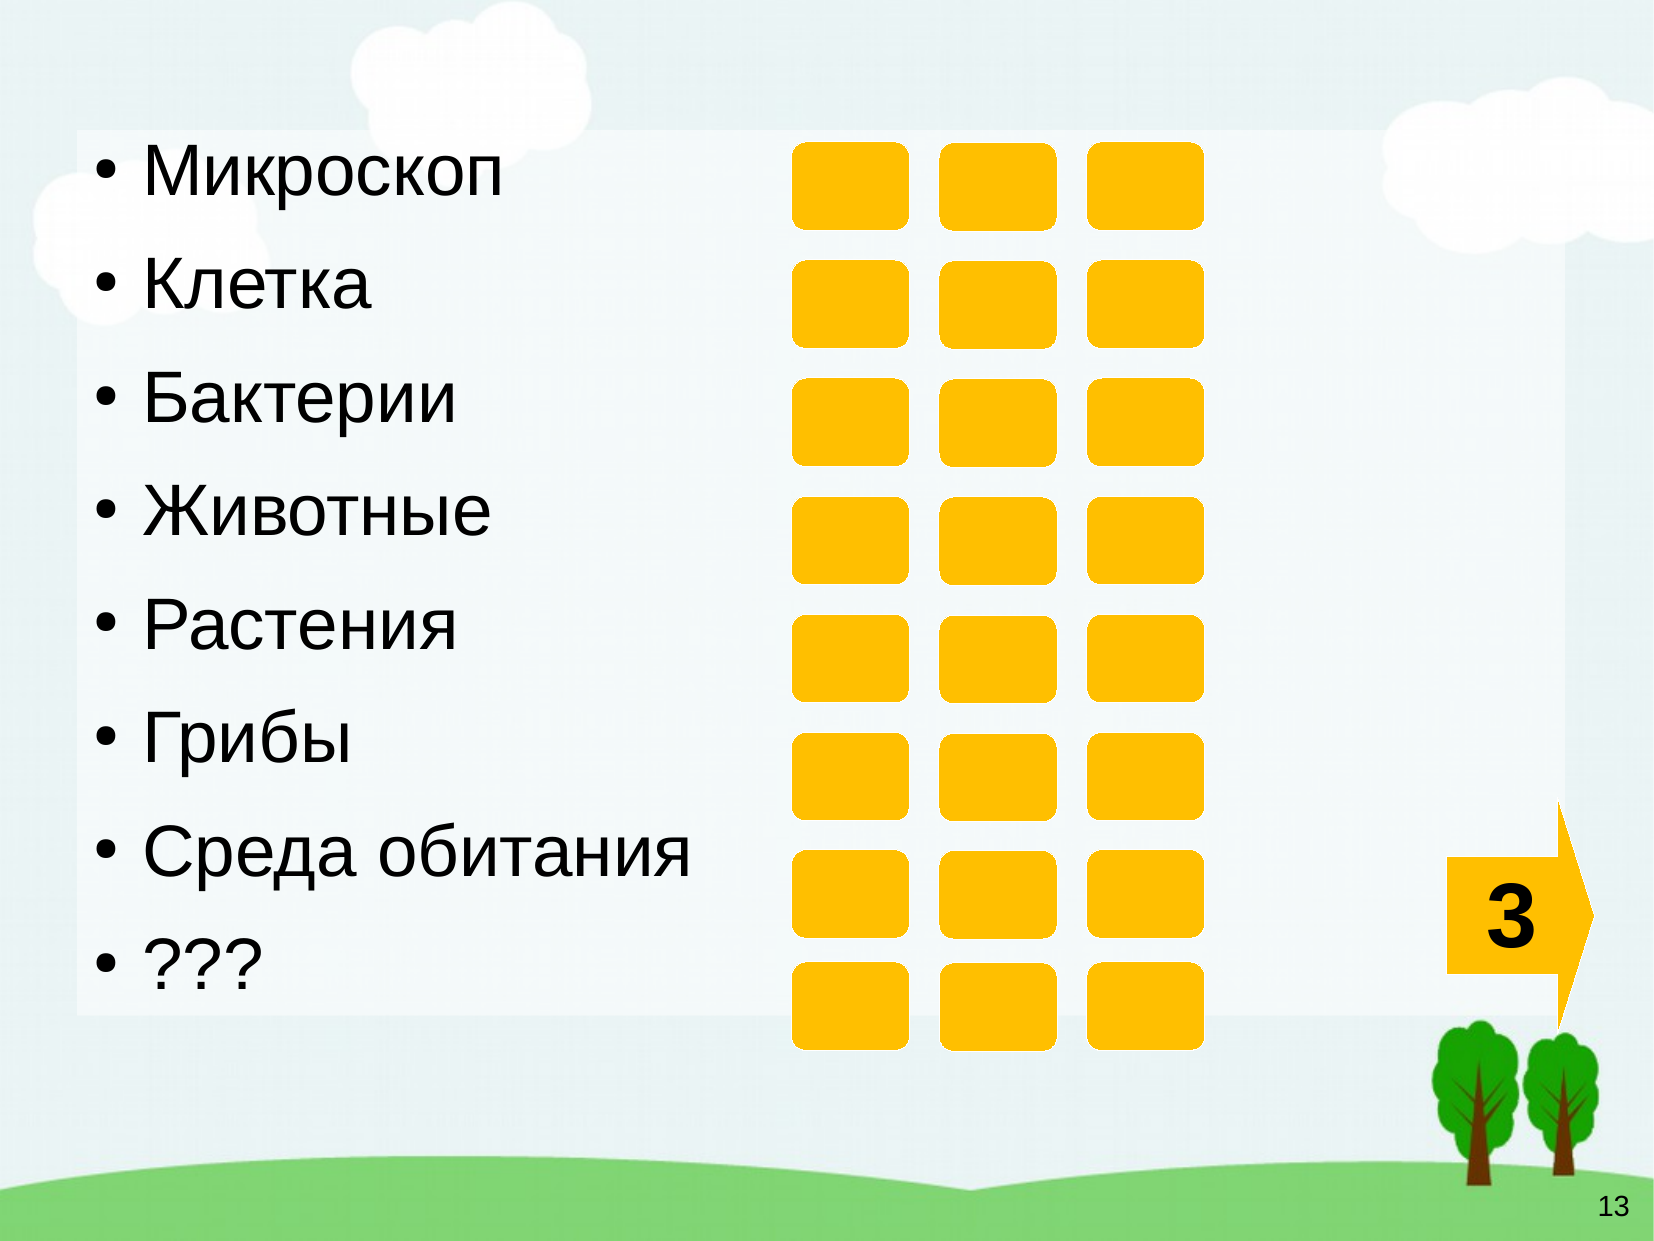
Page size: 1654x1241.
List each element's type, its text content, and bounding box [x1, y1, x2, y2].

text_box [938, 378, 1058, 468]
text_box [1086, 961, 1205, 1051]
text_box [1086, 849, 1205, 939]
text_box [938, 615, 1058, 704]
text_box [938, 260, 1058, 350]
text_box [1086, 614, 1205, 703]
text_box [791, 732, 910, 821]
text_box [938, 733, 1058, 822]
text_box [791, 614, 910, 703]
text_box [938, 496, 1058, 586]
text_box [791, 141, 910, 231]
text_box [1086, 732, 1205, 821]
text_box [1086, 141, 1205, 231]
text_box [1086, 377, 1205, 467]
text_box [791, 849, 910, 939]
text_box [791, 377, 910, 467]
text_box [938, 142, 1058, 232]
text_box [1086, 259, 1205, 349]
text_box [791, 496, 910, 585]
text_box [1086, 496, 1205, 585]
text_box [791, 259, 910, 349]
list Микроскоп Клетка Бактерии Животные Растения Грибы Среда обитания ??? [76, 129, 1565, 1016]
text_box 3 [1446, 797, 1595, 1034]
text_box [791, 961, 910, 1051]
picture [0, 0, 1654, 1241]
text_box [939, 962, 1058, 1052]
text_box [938, 850, 1058, 940]
